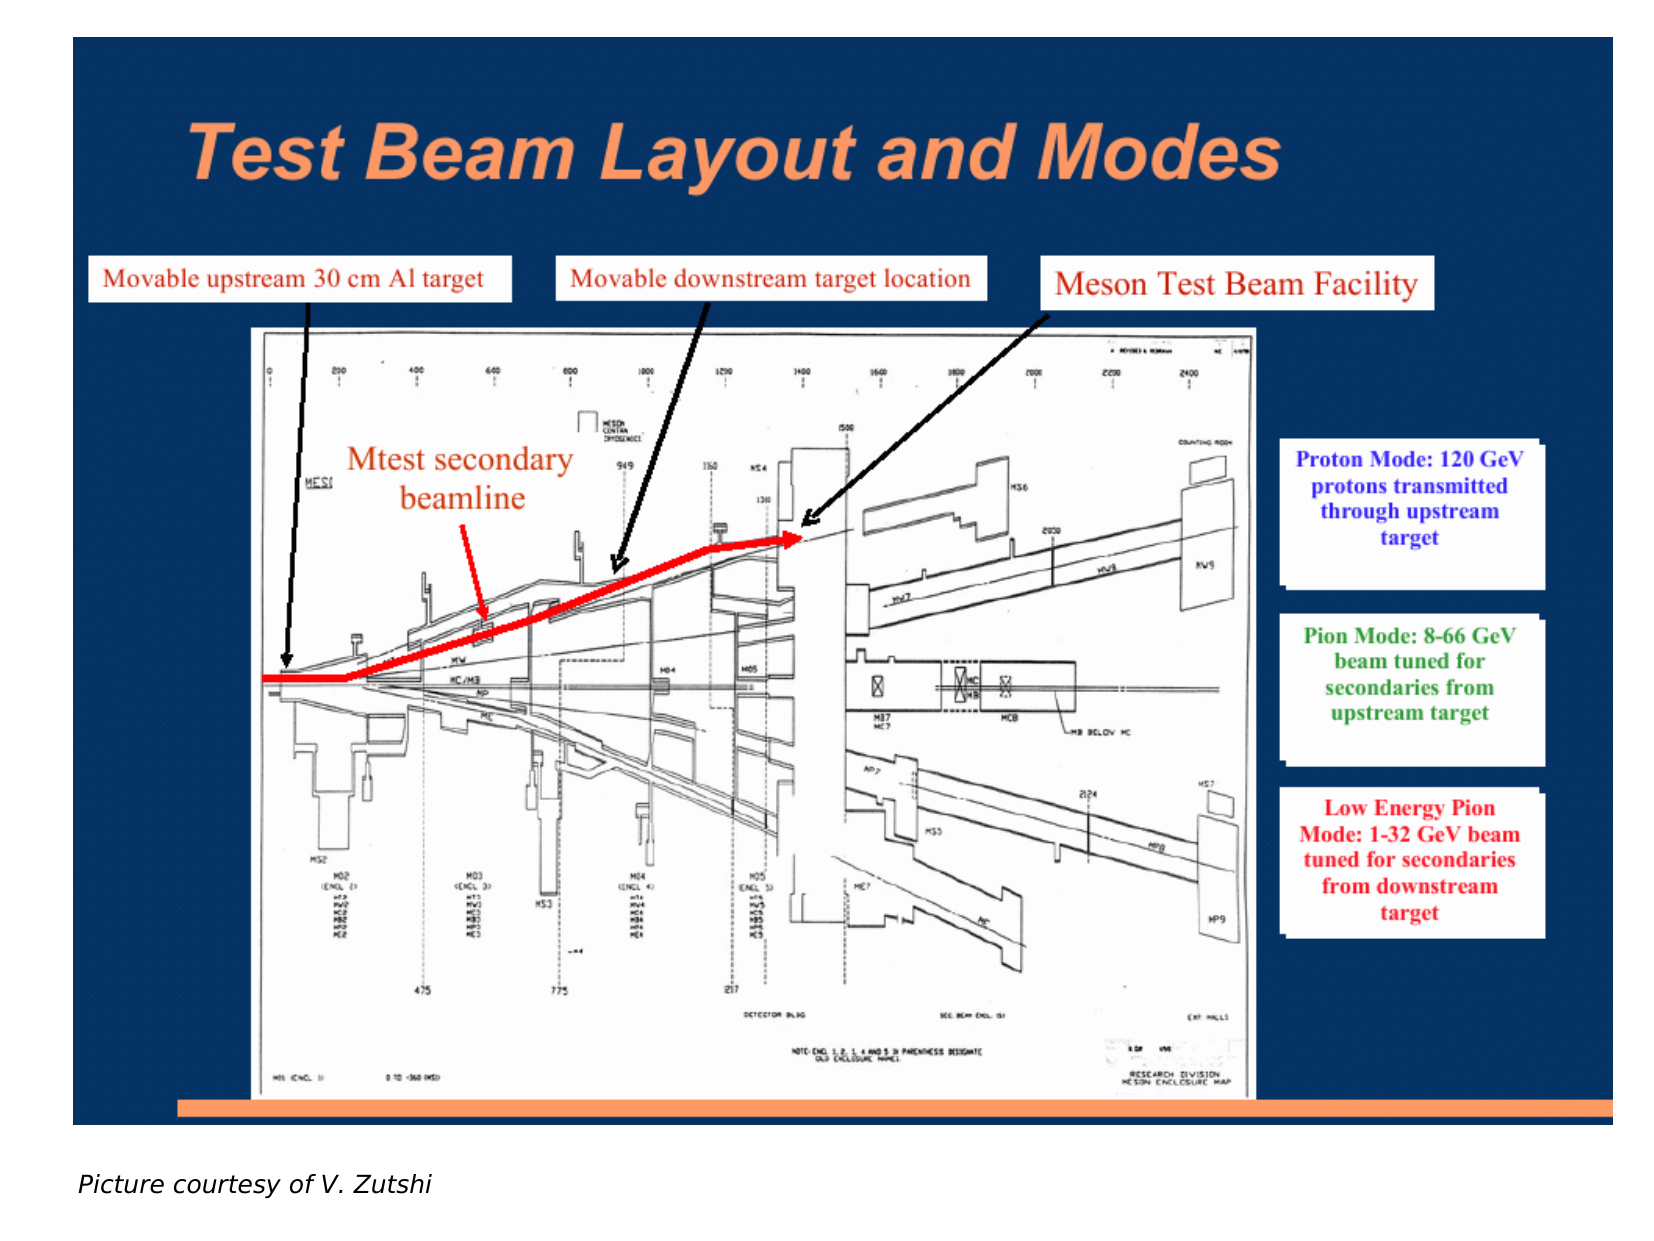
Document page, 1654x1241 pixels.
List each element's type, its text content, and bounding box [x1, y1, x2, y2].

text_box Picture courtesy of V. Zutshi [63, 1162, 451, 1207]
picture [73, 37, 1613, 1125]
